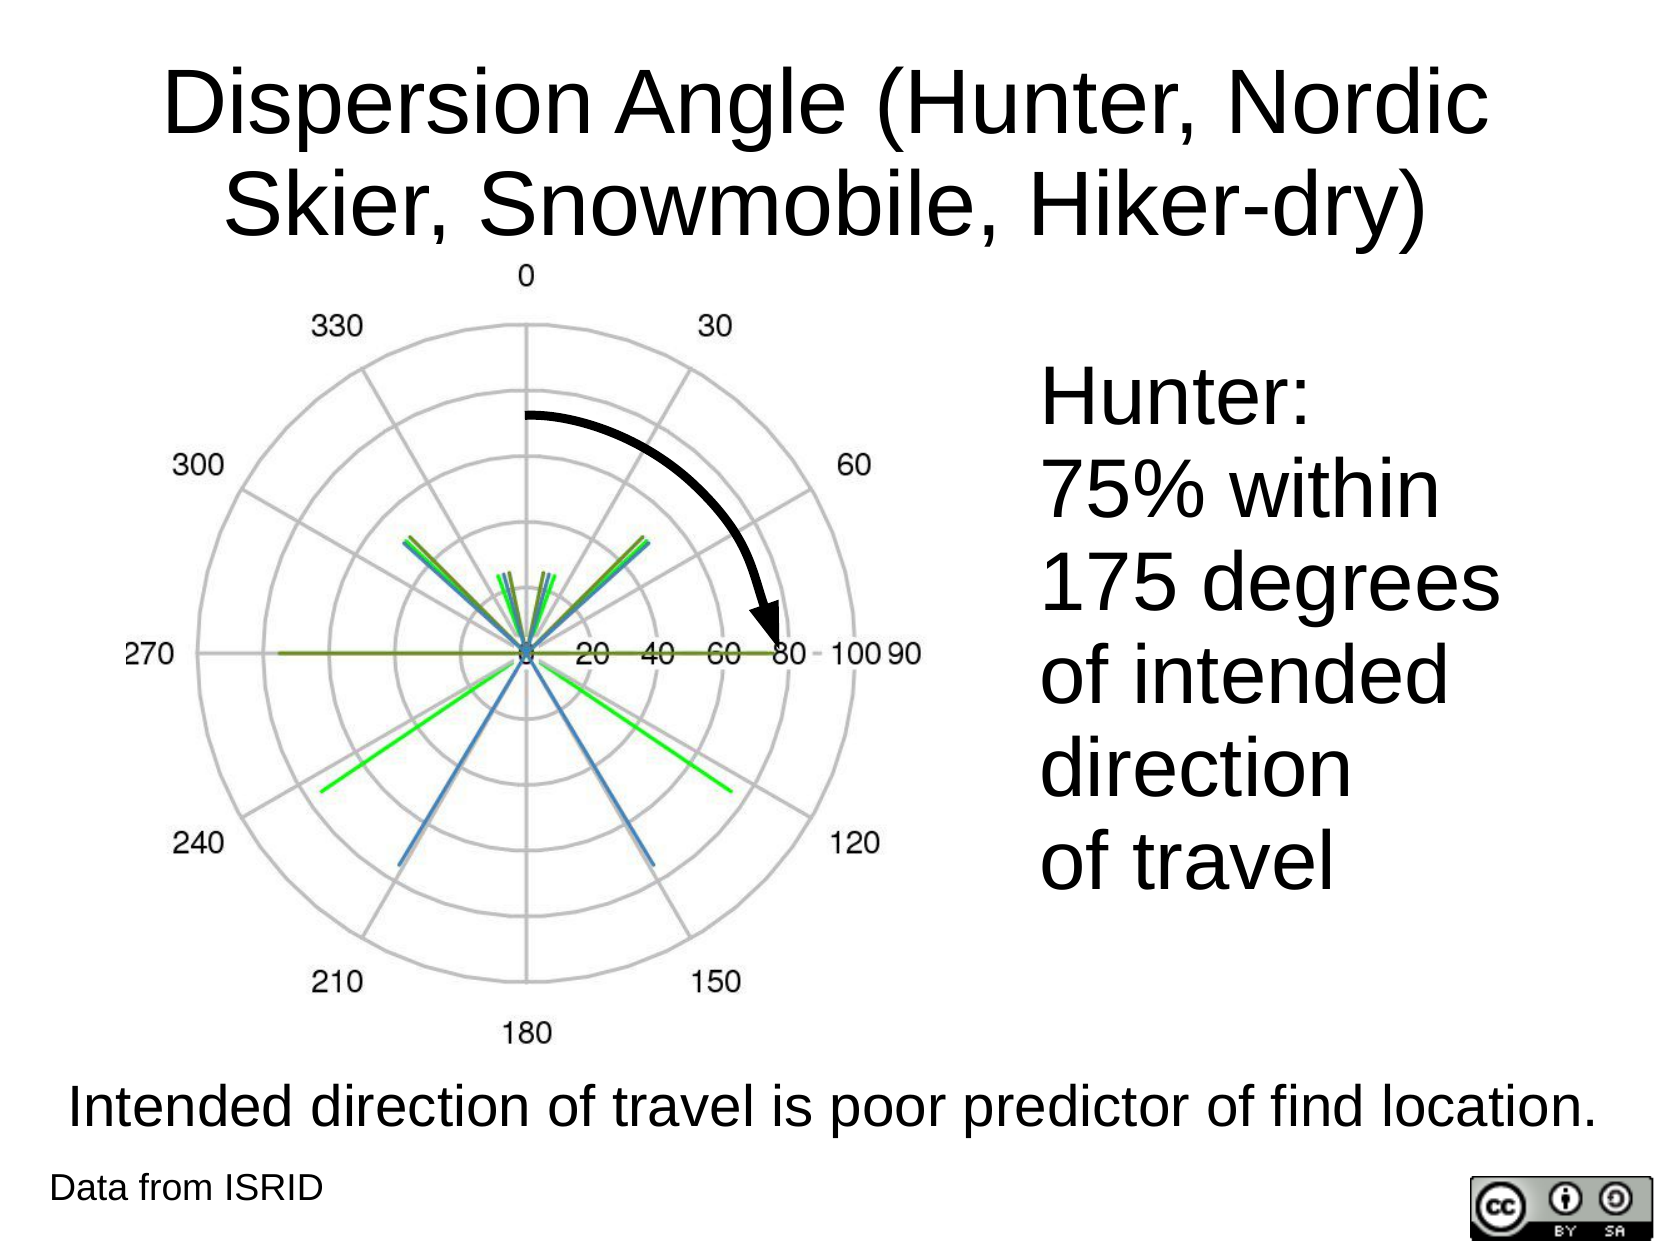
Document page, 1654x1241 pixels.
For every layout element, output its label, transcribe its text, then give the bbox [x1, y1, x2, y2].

picture [1470, 1176, 1654, 1241]
text_box Data from ISRID [34, 1159, 339, 1217]
text_box Hunter: 75% within 175 degrees of intended direction of travel [1024, 342, 1541, 916]
title Dispersion Angle (Hunter, Nordic Skier, Snowmobile, Hiker-dry) [82, 49, 1571, 257]
picture [126, 244, 927, 1045]
text_box Intended direction of travel is poor predictor of find location. [52, 1066, 1617, 1147]
